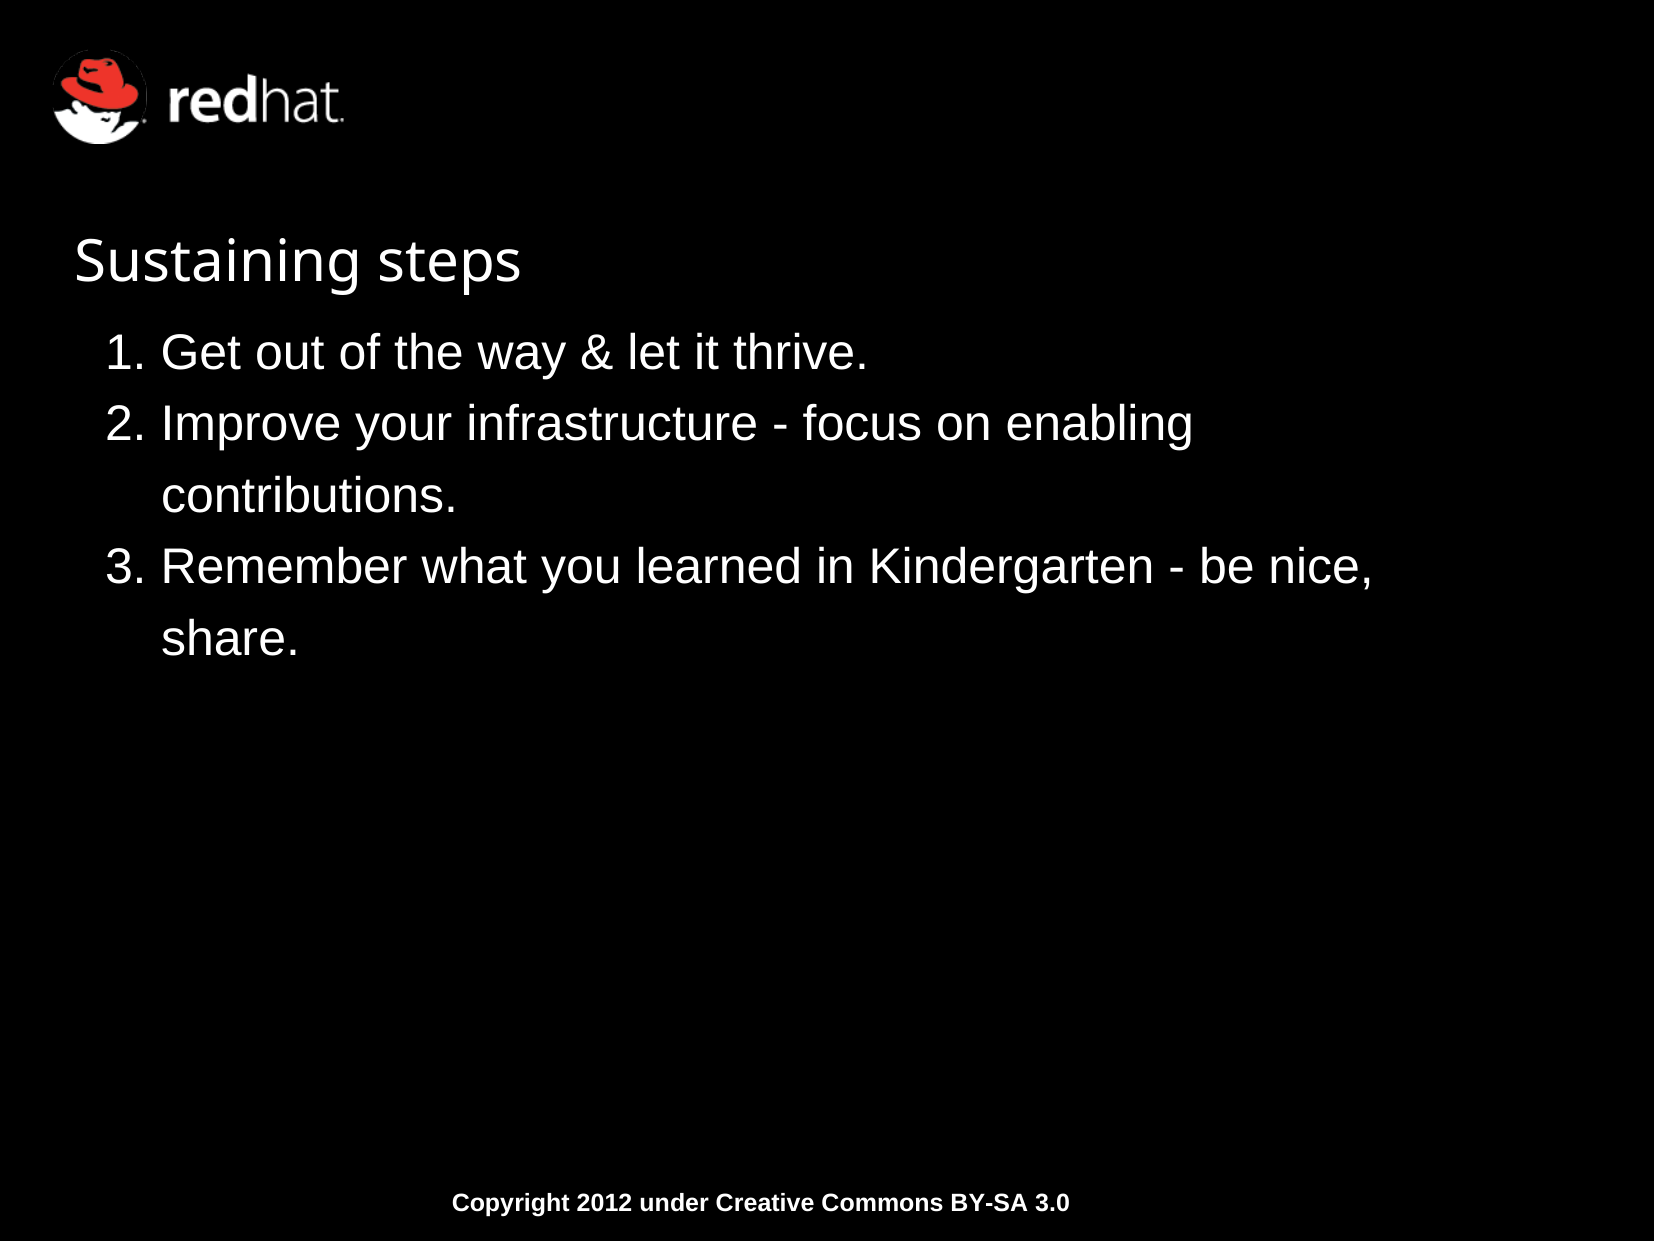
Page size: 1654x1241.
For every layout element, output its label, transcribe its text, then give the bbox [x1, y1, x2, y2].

list 1. Get out of the way & let it thrive. 2. Improve your infrastructure - focus on enabling contributions. 3. Remember what you learned in Kindergarten - be nice, share. [77, 324, 1500, 1186]
picture [52, 49, 345, 144]
title Sustaining steps [74, 199, 1506, 318]
